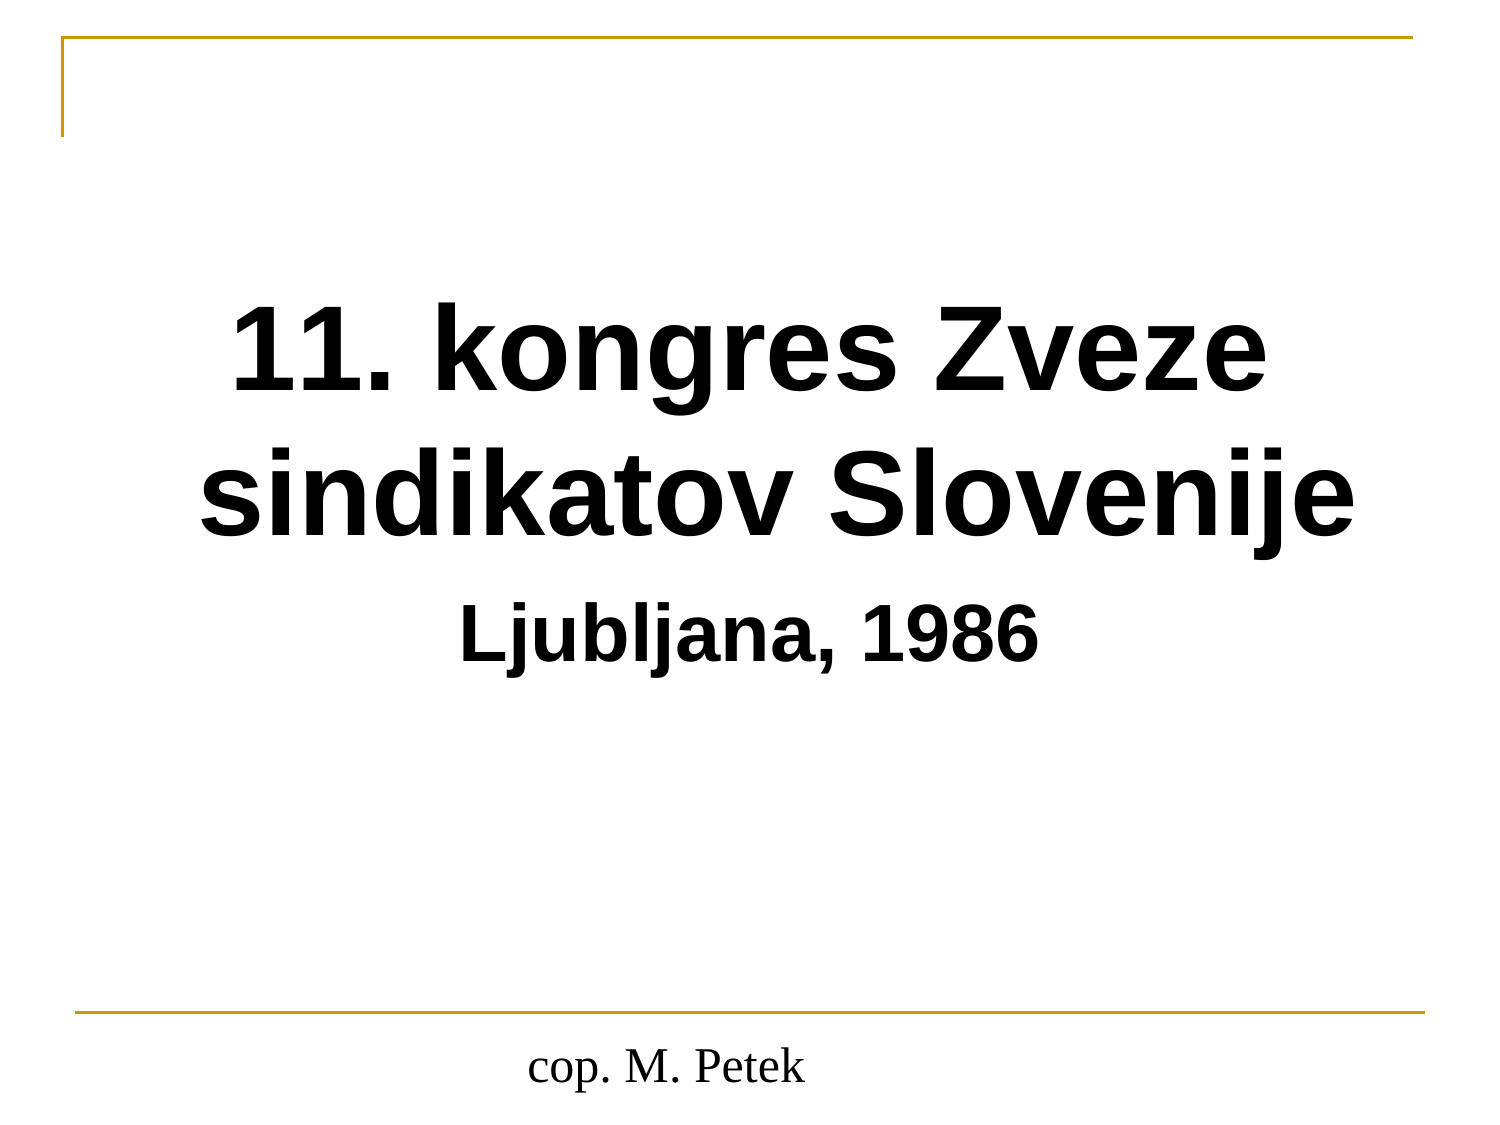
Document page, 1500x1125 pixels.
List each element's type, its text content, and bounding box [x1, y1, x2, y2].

list 11. kongres Zveze sindikatov Slovenije Ljubljana, 1986 [75, 262, 1426, 858]
